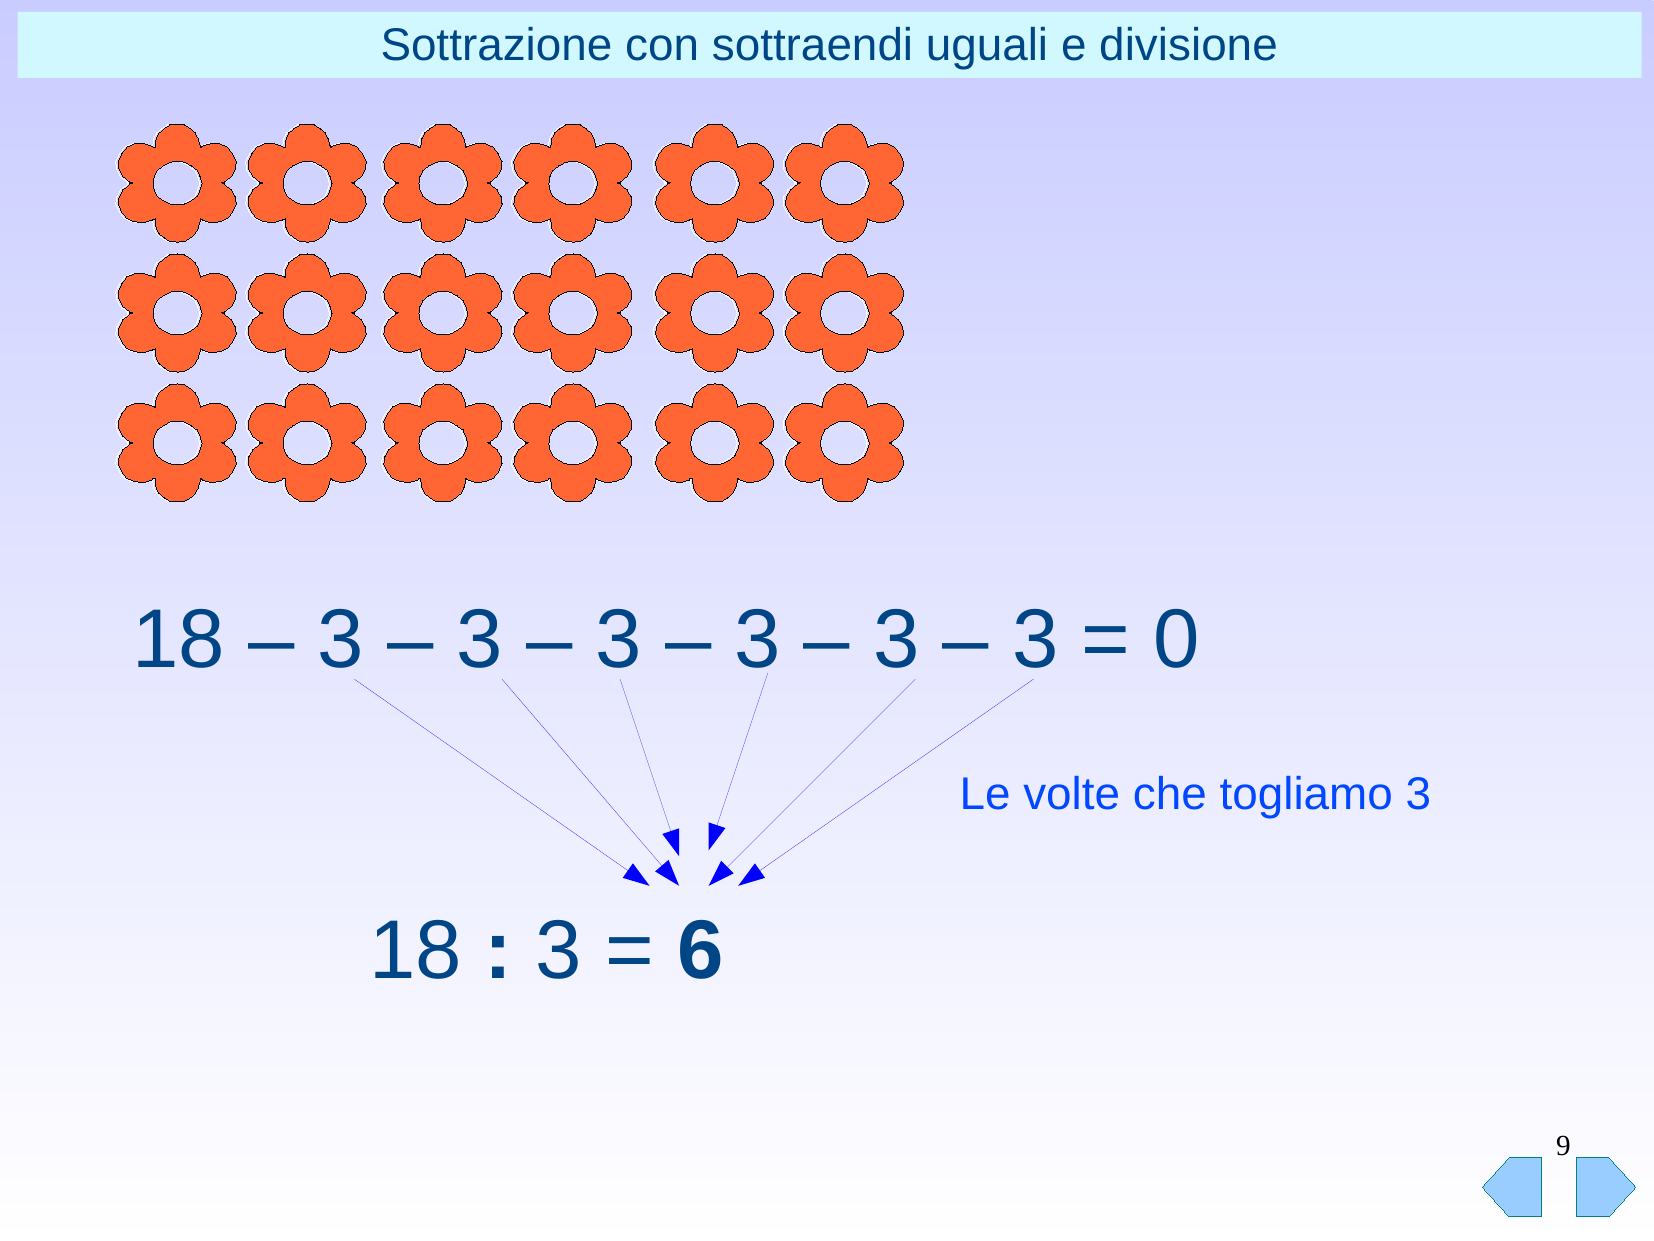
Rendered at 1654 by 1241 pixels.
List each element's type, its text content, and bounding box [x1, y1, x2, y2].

text_box [383, 124, 503, 243]
text_box [248, 124, 367, 243]
text_box [513, 253, 632, 373]
text_box 18 – 3 – 3 – 3 – 3 – 3 – 3 = 0 [118, 584, 1447, 693]
text_box [383, 383, 503, 502]
text_box [513, 124, 632, 243]
text_box Sottrazione con sottraendi uguali e divisione [17, 11, 1642, 78]
text_box [655, 124, 774, 243]
text_box [1482, 1157, 1542, 1217]
text_box Le volte che togliamo 3 [944, 760, 1565, 827]
text_box [118, 383, 237, 502]
text_box [785, 124, 904, 243]
text_box [655, 383, 774, 502]
text_box 18 : 3 = 6 [354, 896, 798, 1004]
text_box [383, 253, 503, 373]
text_box [118, 124, 237, 243]
text_box [655, 253, 774, 373]
text_box [513, 383, 632, 502]
text_box [785, 383, 904, 502]
text_box [118, 253, 237, 373]
text_box [1576, 1157, 1636, 1217]
text_box [785, 253, 904, 373]
text_box [248, 383, 367, 502]
text_box [248, 253, 367, 373]
